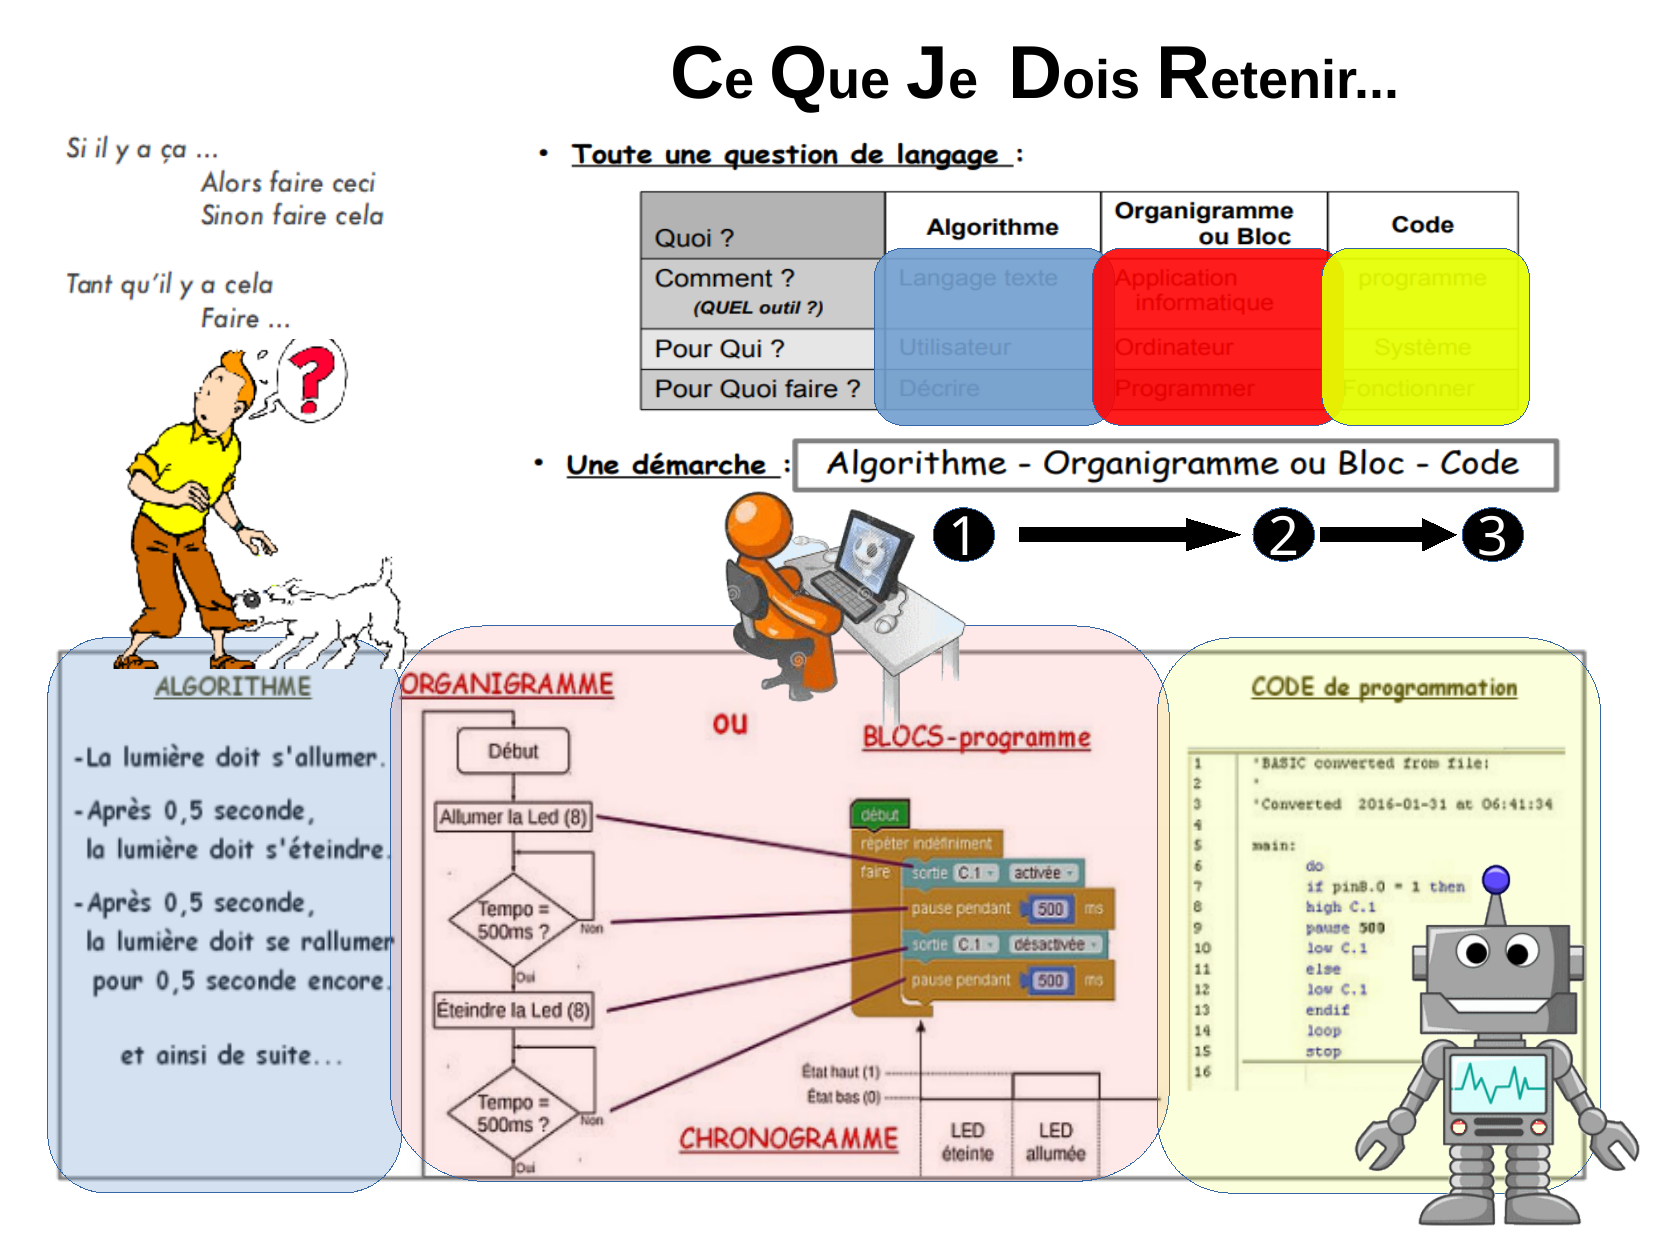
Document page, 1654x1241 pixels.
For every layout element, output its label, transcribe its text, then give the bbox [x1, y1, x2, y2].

picture [47, 120, 437, 692]
text_box [1320, 518, 1457, 551]
picture [1351, 862, 1642, 1234]
text_box 3 [1462, 507, 1524, 562]
picture [354, 1135, 1218, 1193]
text_box [1019, 518, 1241, 551]
picture [47, 1139, 96, 1193]
picture [1123, 637, 1228, 682]
text_box 1 [933, 507, 995, 562]
text_box [874, 248, 1530, 426]
picture [1530, 637, 1595, 681]
picture [523, 129, 1571, 738]
text_box Ce Que Je Dois Retenir... [655, 23, 1444, 123]
text_box 2 [1252, 507, 1315, 562]
text_box [47, 625, 1601, 1194]
